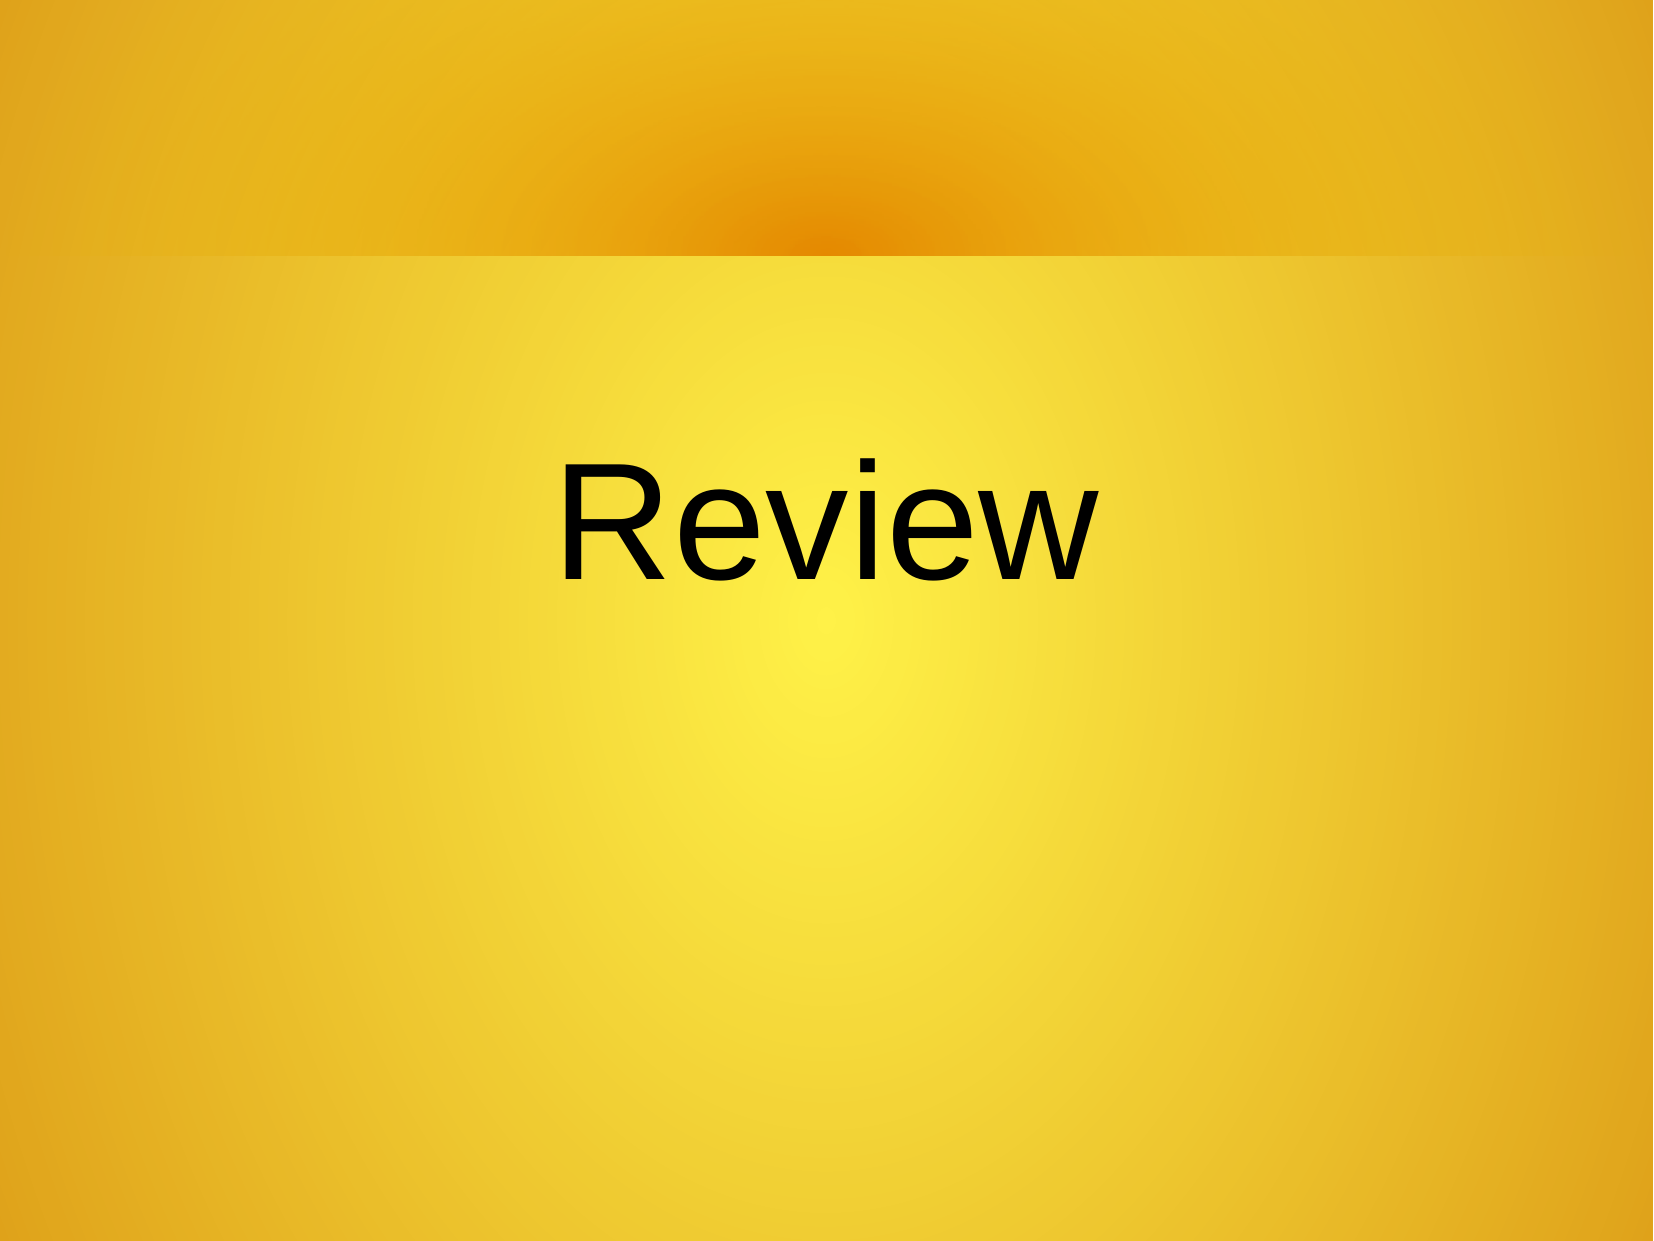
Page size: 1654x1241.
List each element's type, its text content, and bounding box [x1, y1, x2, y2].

subtitle Review [82, 47, 1571, 997]
